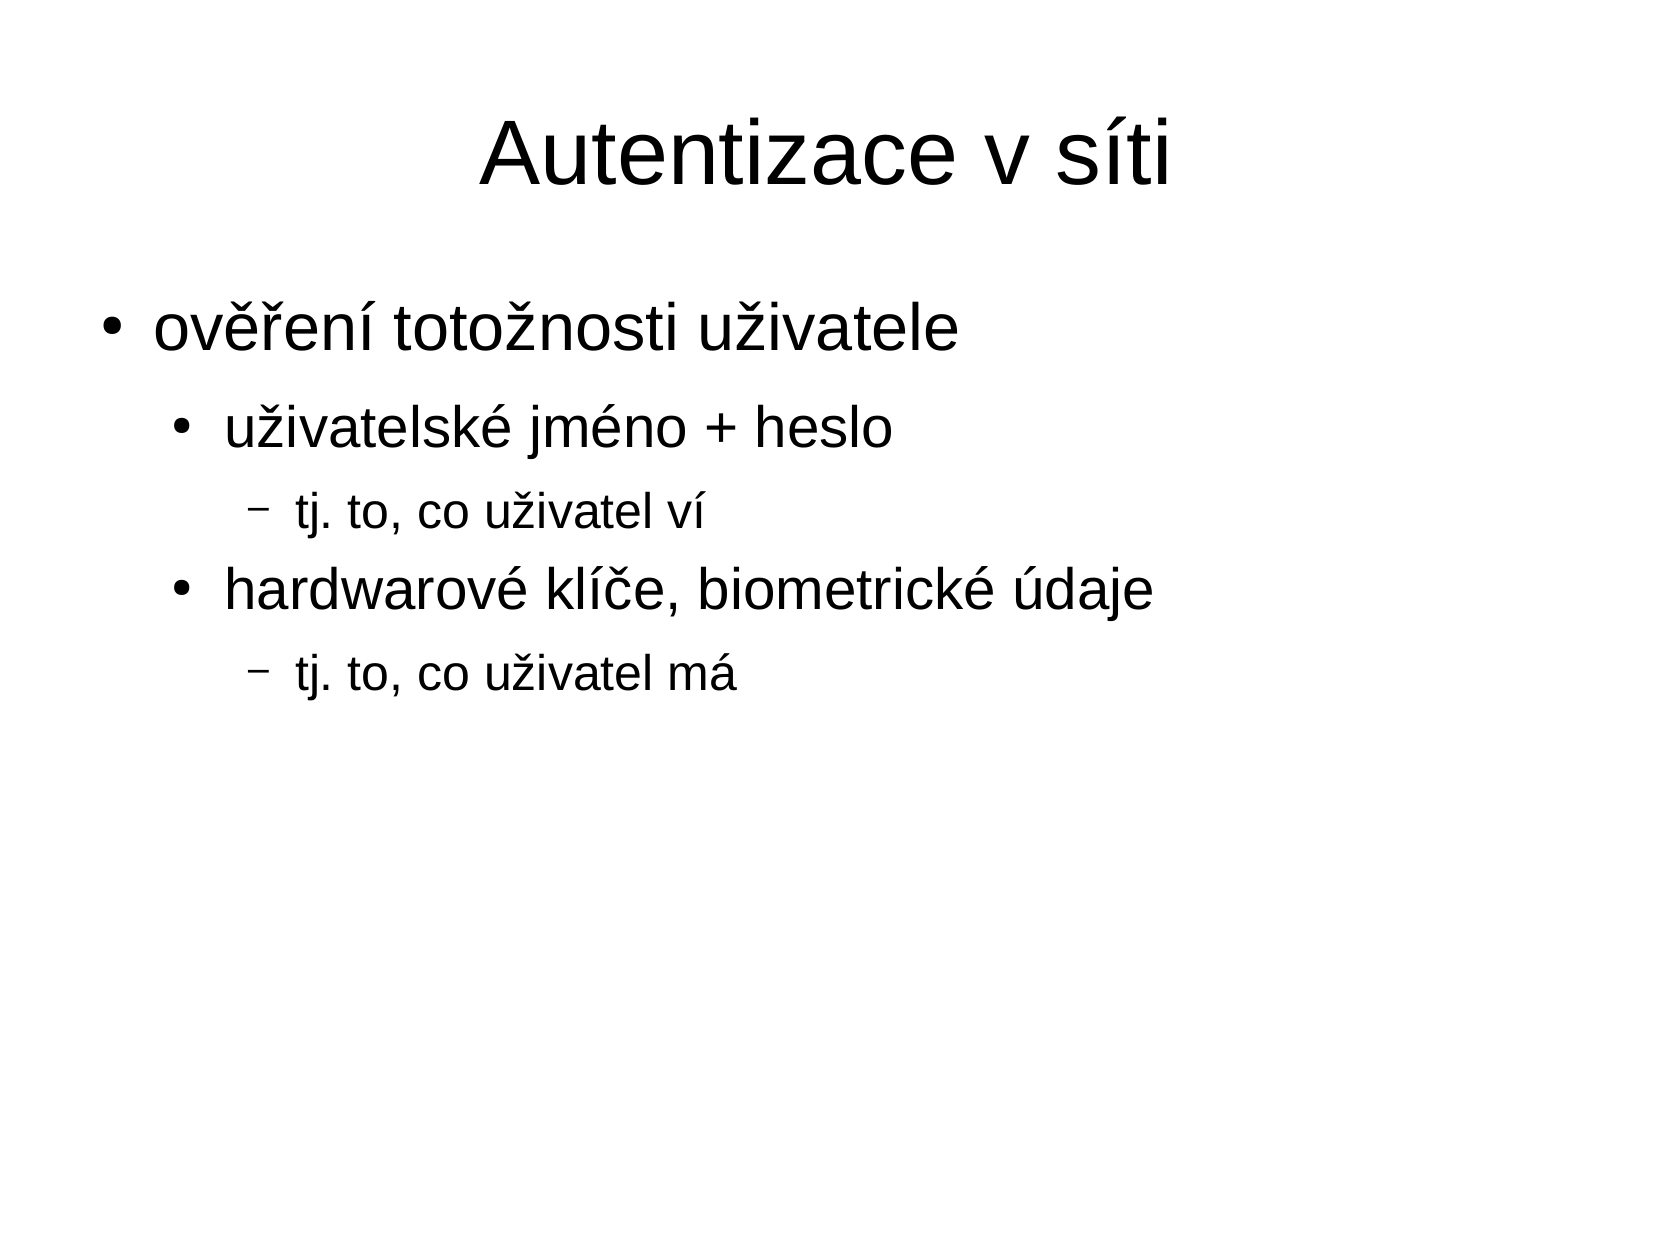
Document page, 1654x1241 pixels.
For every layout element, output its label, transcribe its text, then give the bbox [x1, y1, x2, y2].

title Autentizace v síti [82, 49, 1571, 257]
list ověření totožnosti uživatele uživatelské jméno + heslo tj. to, co uživatel ví hardwarové klíče, biometrické údaje tj. to, co uživatel má [82, 290, 1571, 1109]
